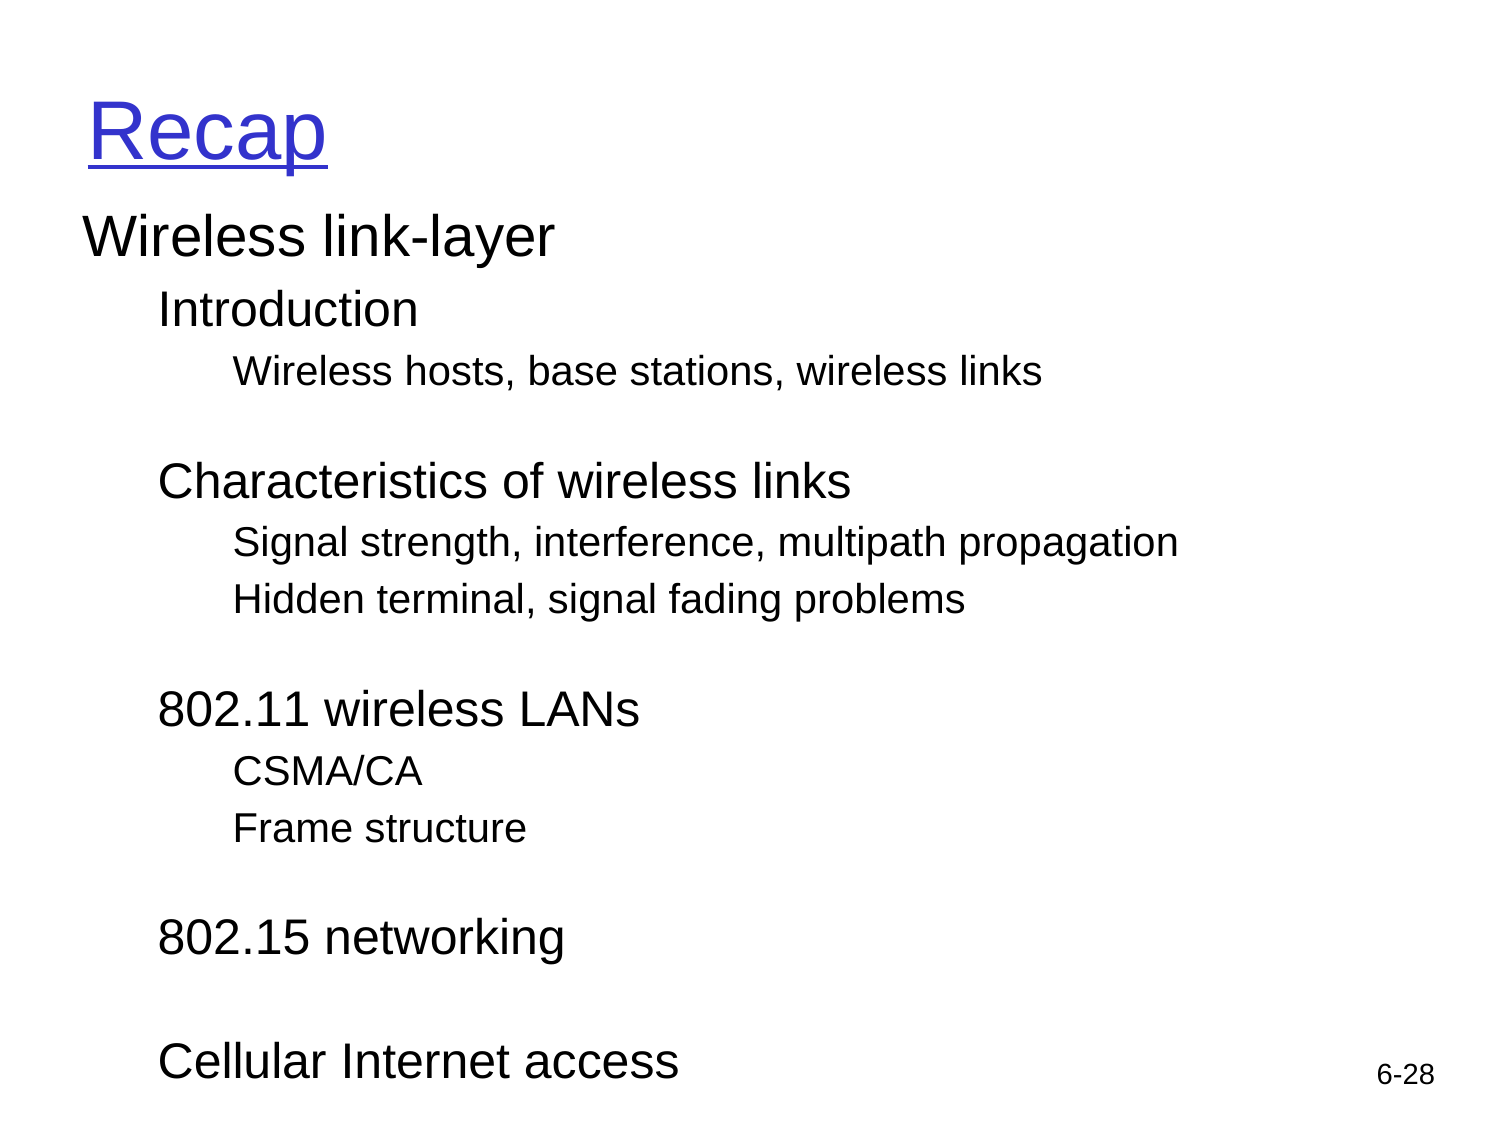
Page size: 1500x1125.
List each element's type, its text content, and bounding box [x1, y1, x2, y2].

title Recap [87, 23, 1363, 239]
list Wireless link-layer Introduction Wireless hosts, base stations, wireless links Characteristics of wireless links Signal strength, interference, multipath propagation Hidden terminal, signal fading problems 802.11 wireless LANs CSMA/CA Frame structure 802.15 networking Cellular Internet access [82, 203, 1358, 1090]
